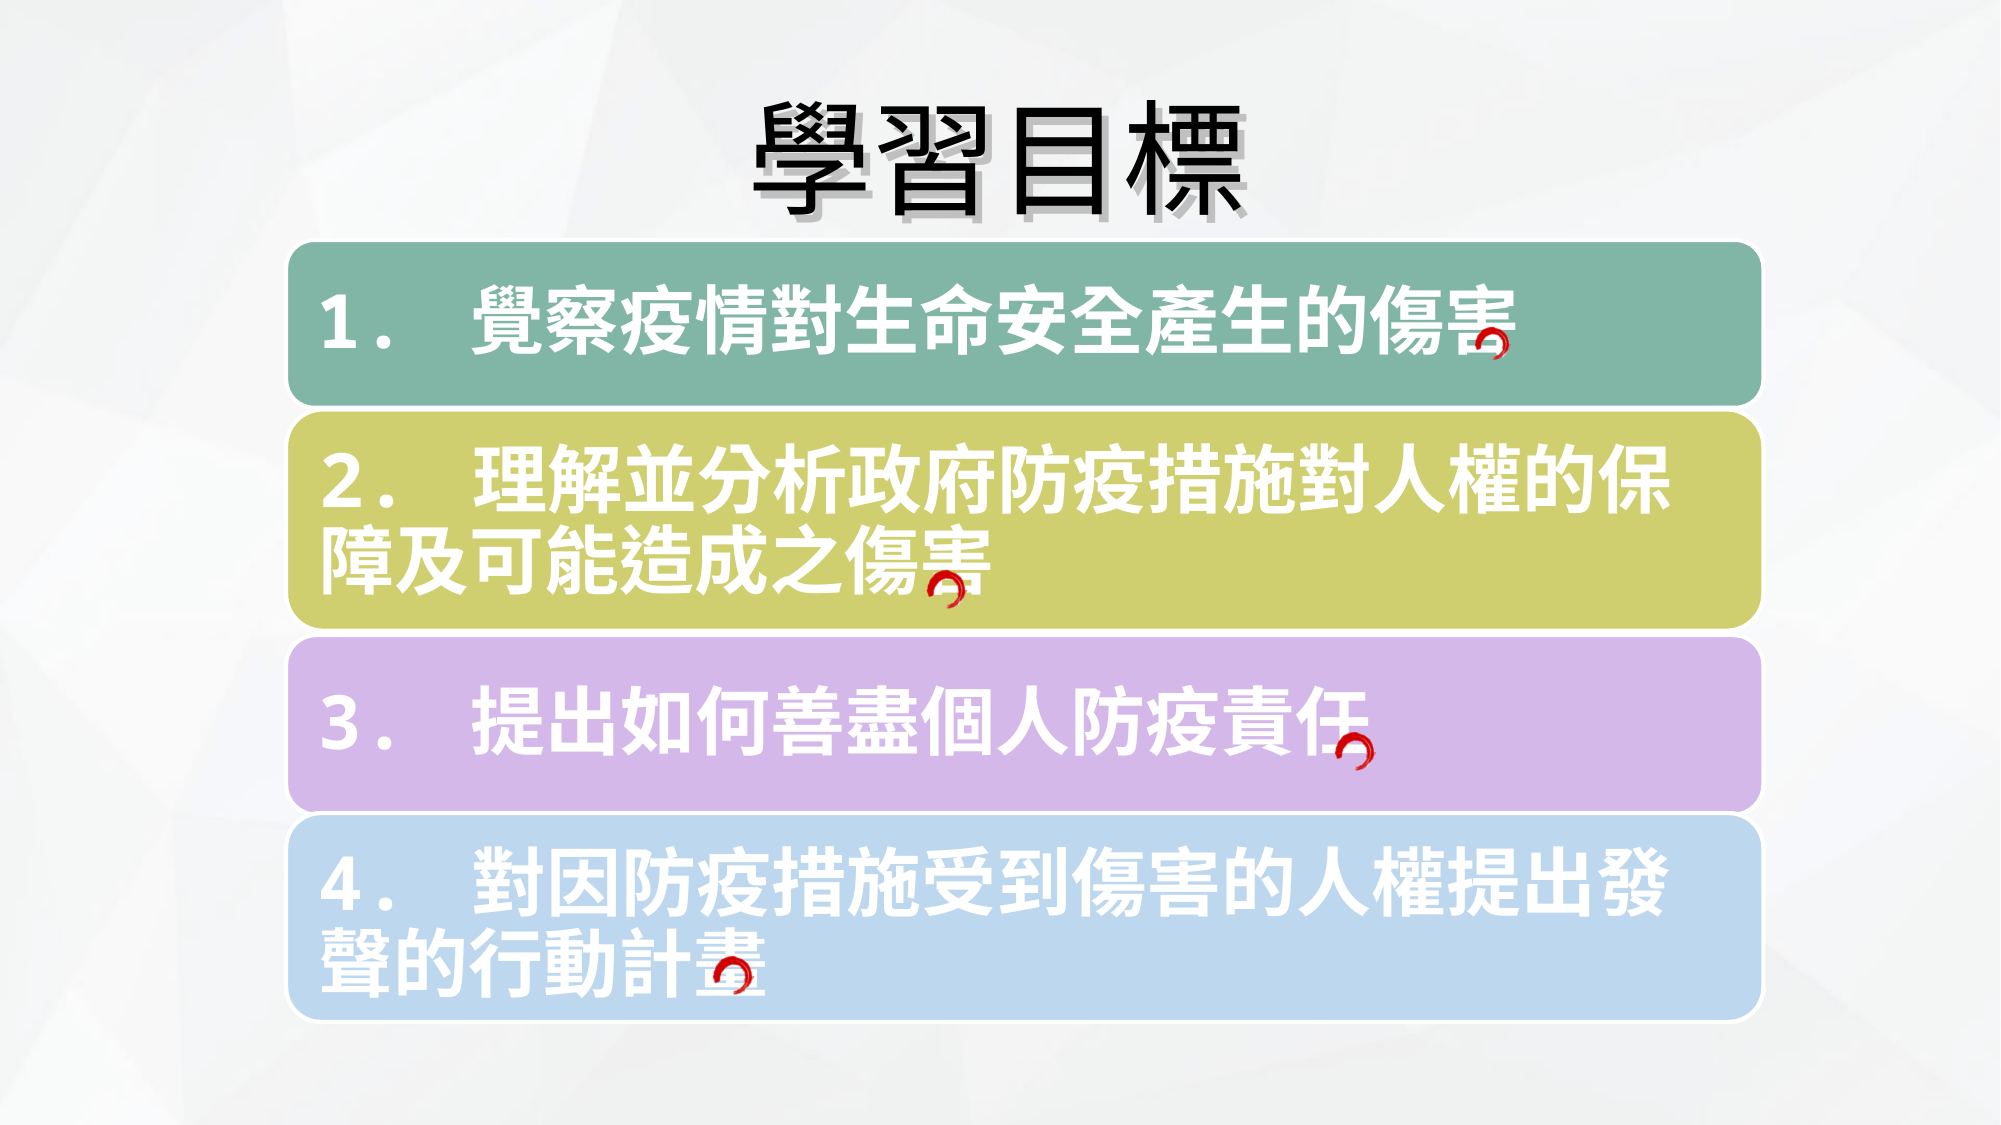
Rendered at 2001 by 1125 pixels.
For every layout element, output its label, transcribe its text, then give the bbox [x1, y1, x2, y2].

picture [1326, 724, 1382, 780]
picture [1467, 320, 1516, 368]
text_box 4. 對因防疫措施受到傷害的人權提出發聲的行動計畫 [286, 813, 1764, 1022]
picture [704, 948, 760, 1004]
text_box 2. 理解並分析政府防疫措施對人權的保障及可能造成之傷害 [286, 409, 1764, 631]
text_box 學習目標 [732, 73, 1268, 239]
text_box 3. 提出如何善盡個人防疫責任 [286, 635, 1764, 814]
picture [918, 562, 973, 618]
text_box 1. 覺察疫情對生命安全產生的傷害 [286, 239, 1764, 408]
